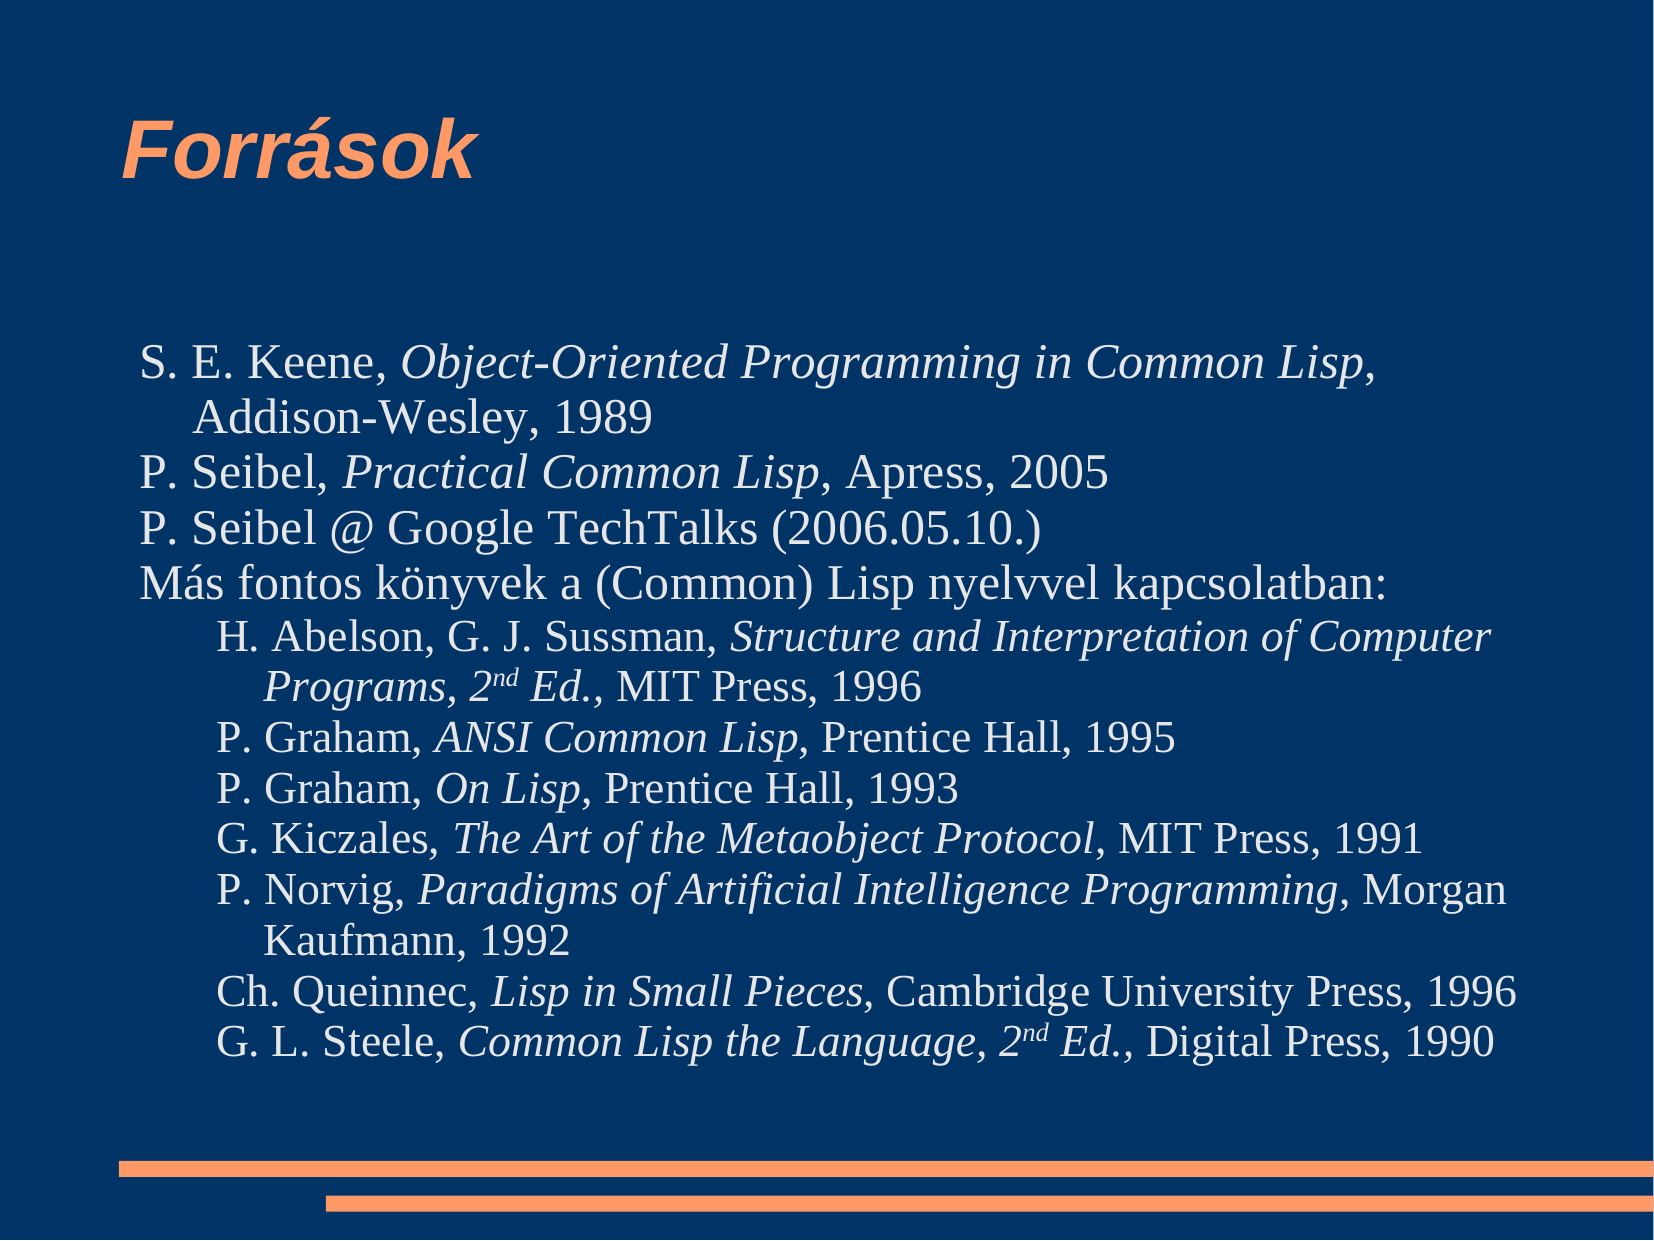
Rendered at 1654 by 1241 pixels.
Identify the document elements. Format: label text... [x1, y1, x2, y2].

title Források [121, 53, 1534, 247]
list S. E. Keene, Object-Oriented Programming in Common Lisp, Addison-Wesley, 1989 P. Seibel, Practical Common Lisp, Apress, 2005 P. Seibel @ Google TechTalks (2006.05.10.) Más fontos könyvek a (Common) Lisp nyelvvel kapcsolatban: H. Abelson, G. J. Sussman, Structure and Interpretation of Computer Programs, 2nd Ed., MIT Press, 1996 P. Graham, ANSI Common Lisp, Prentice Hall, 1995 P. Graham, On Lisp, Prentice Hall, 1993 G. Kiczales, The Art of the Metaobject Protocol, MIT Press, 1991 P. Norvig, Paradigms of Artificial Intelligence Programming, Morgan Kaufmann, 1992 Ch. Queinnec, Lisp in Small Pieces, Cambridge University Press, 1996 G. L. Steele, Common Lisp the Language, 2nd Ed., Digital Press, 1990 [121, 333, 1561, 1071]
